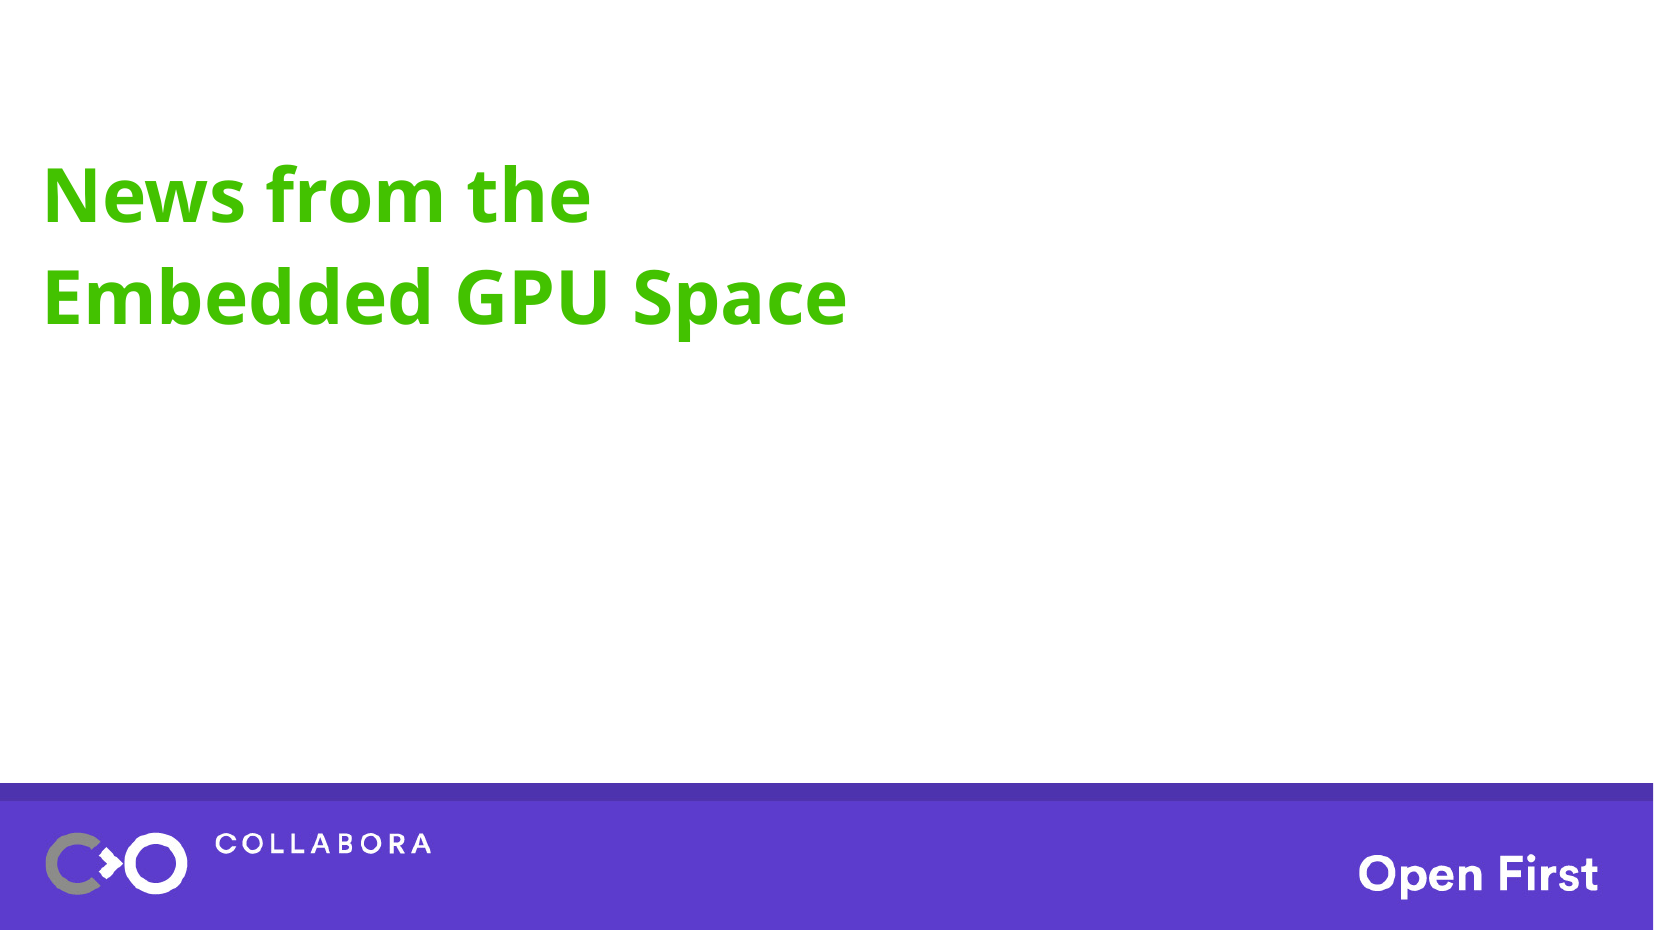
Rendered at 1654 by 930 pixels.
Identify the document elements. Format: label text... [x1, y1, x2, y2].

picture [0, 0, 1654, 930]
title News from the Embedded GPU Space [41, 113, 985, 376]
